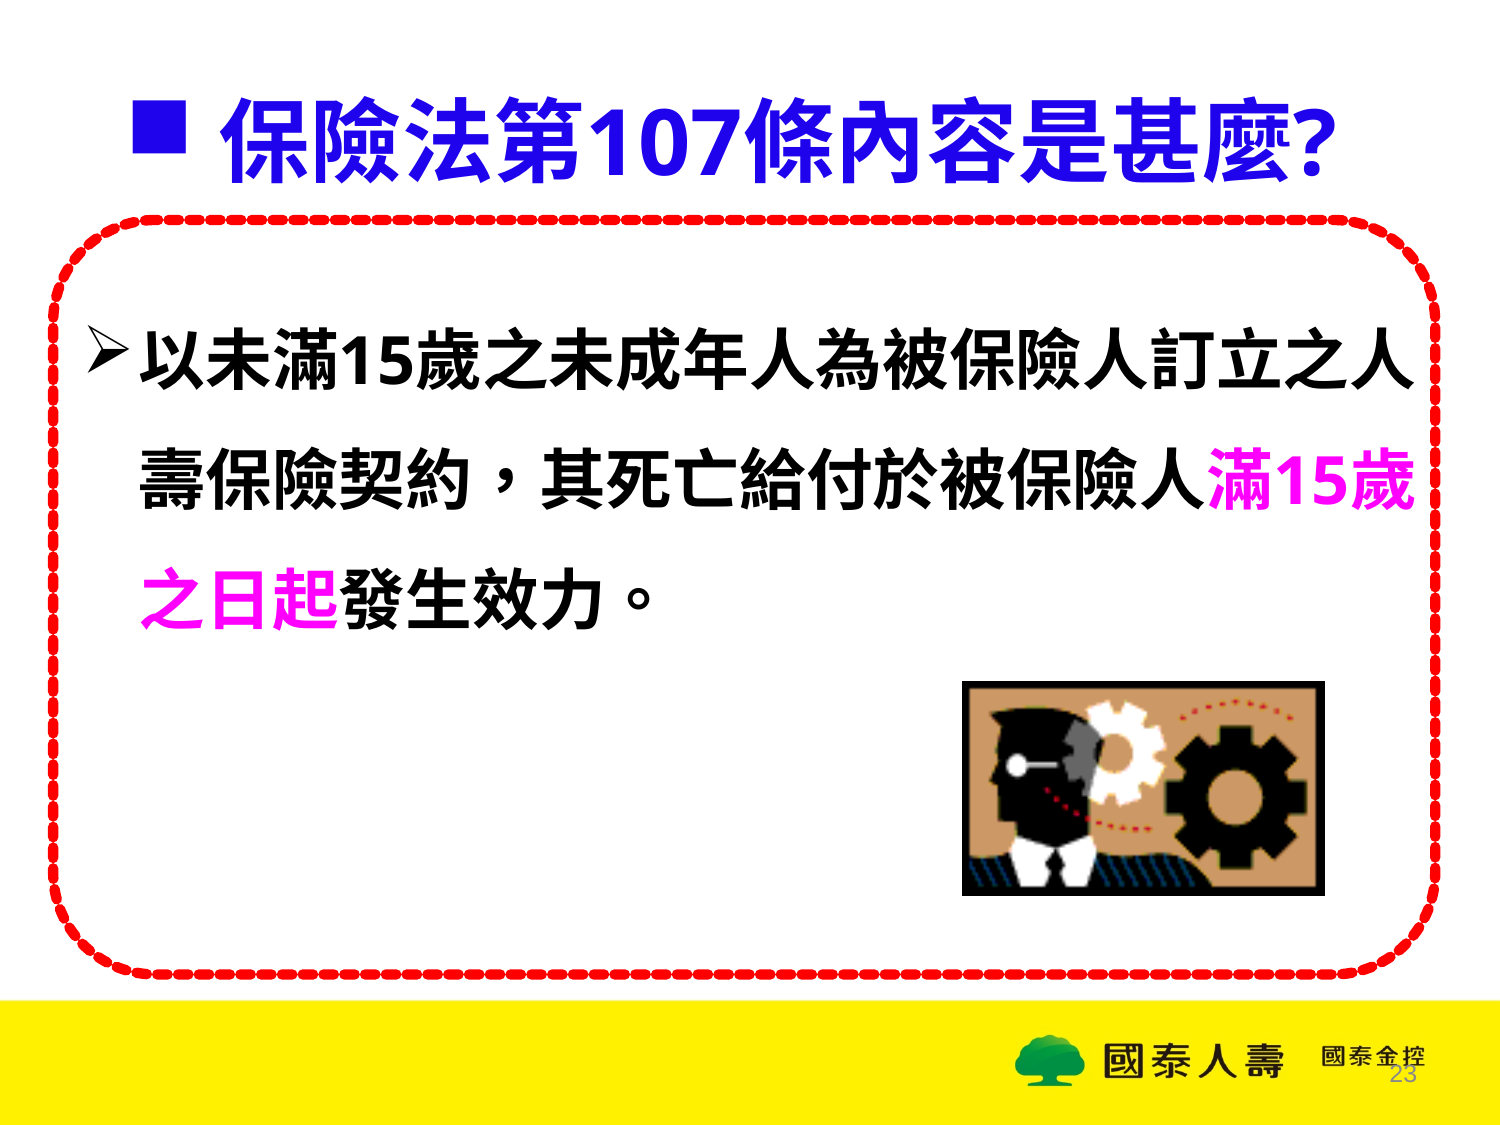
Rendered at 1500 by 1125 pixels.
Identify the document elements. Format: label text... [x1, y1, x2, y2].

text_box <編號> [1074, 1042, 1426, 1103]
title 保險法第107條內容是甚麼? [74, 45, 1388, 233]
title 保險法第107條內容是甚麼? [118, 222, 1370, 233]
list 以未滿15歲之未成年人為被保險人訂立之人壽保險契約，其死亡給付於被保險人滿15歲之日起發生效力。 [75, 262, 1426, 752]
picture [0, 0, 1500, 1125]
